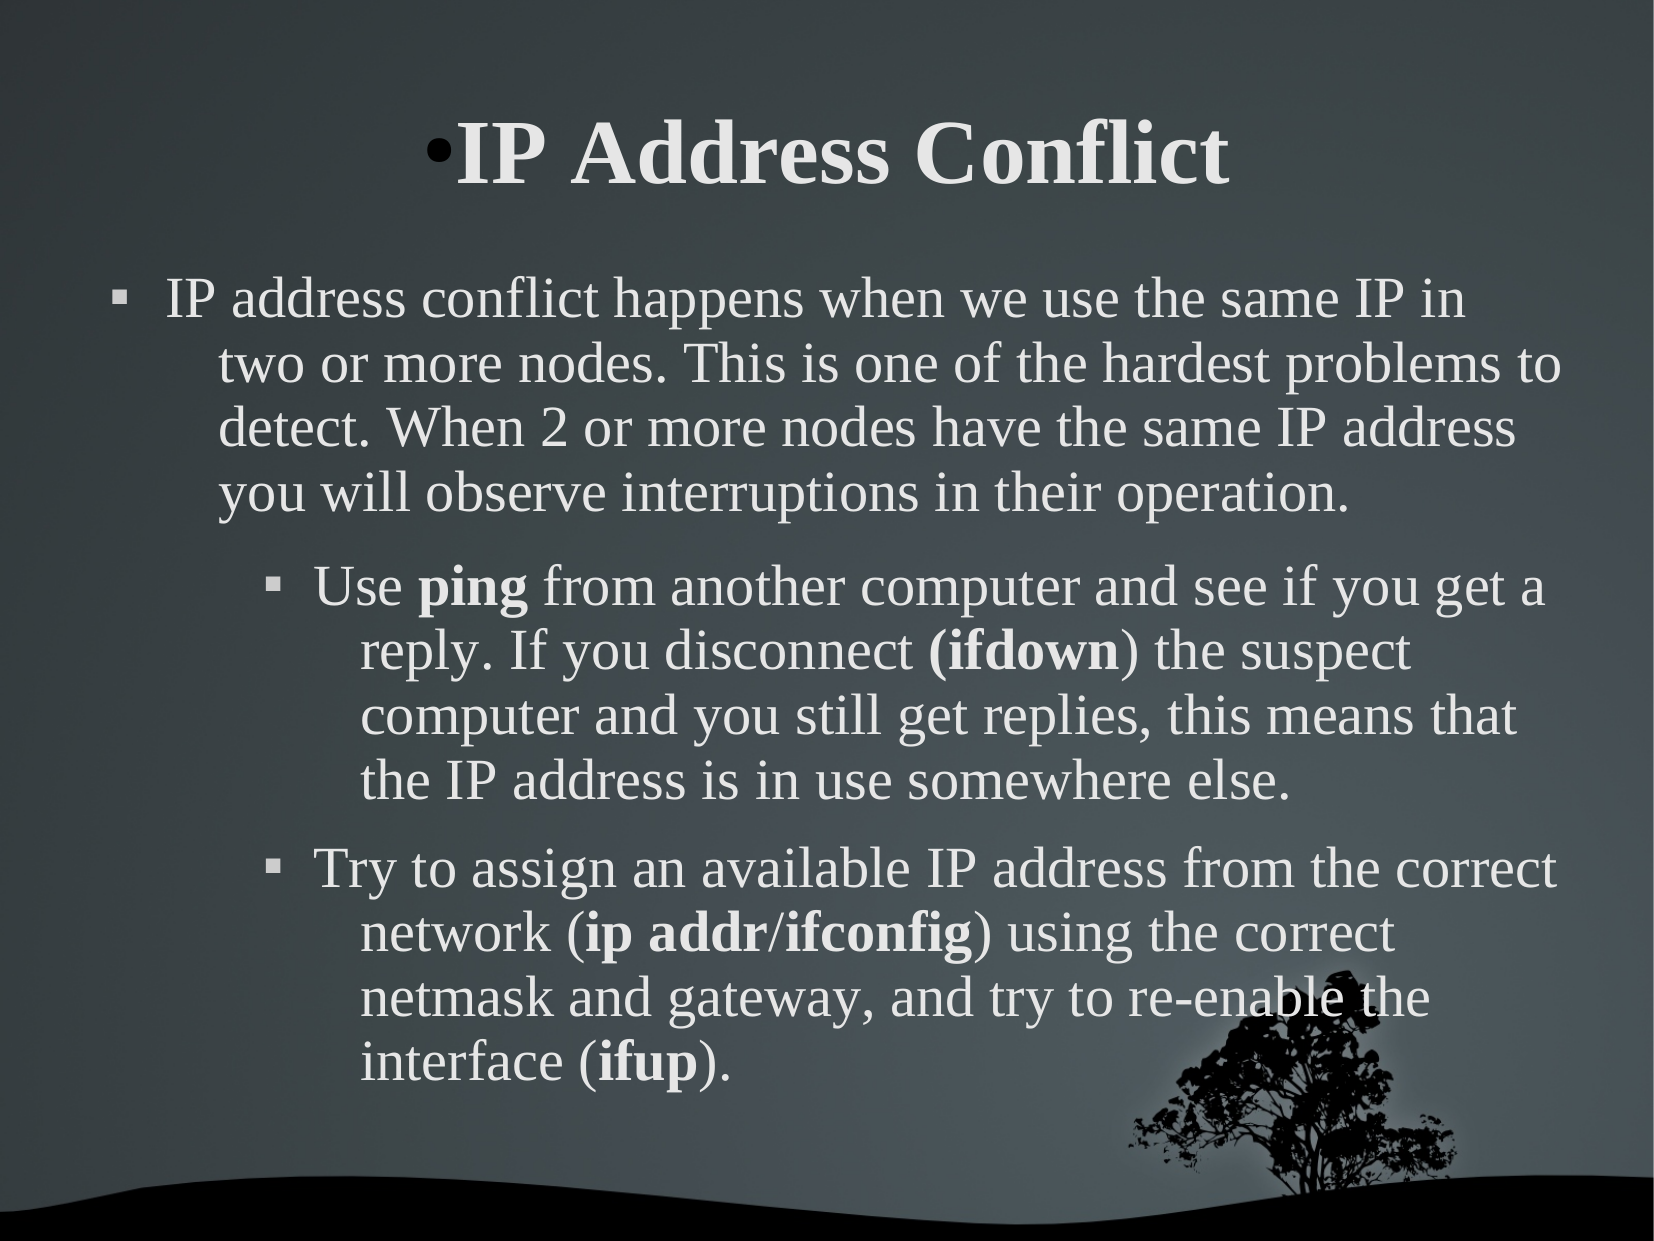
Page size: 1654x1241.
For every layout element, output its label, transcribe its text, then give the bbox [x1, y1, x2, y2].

list IP address conflict happens when we use the same IP in two or more nodes. This is one of the hardest problems to detect. When 2 or more nodes have the same IP address you will observe interruptions in their operation. Use ping from another computer and see if you get a reply. If you disconnect (ifdown) the suspect computer and you still get replies, this means that the IP address is in use somewhere else. Try to assign an available IP address from the correct network (ip addr/ifconfig) using the correct netmask and gateway, and try to re-enable the interface (ifup). [76, 265, 1565, 1150]
title IP Address Conflict [82, 49, 1571, 257]
picture [0, 0, 1654, 1241]
